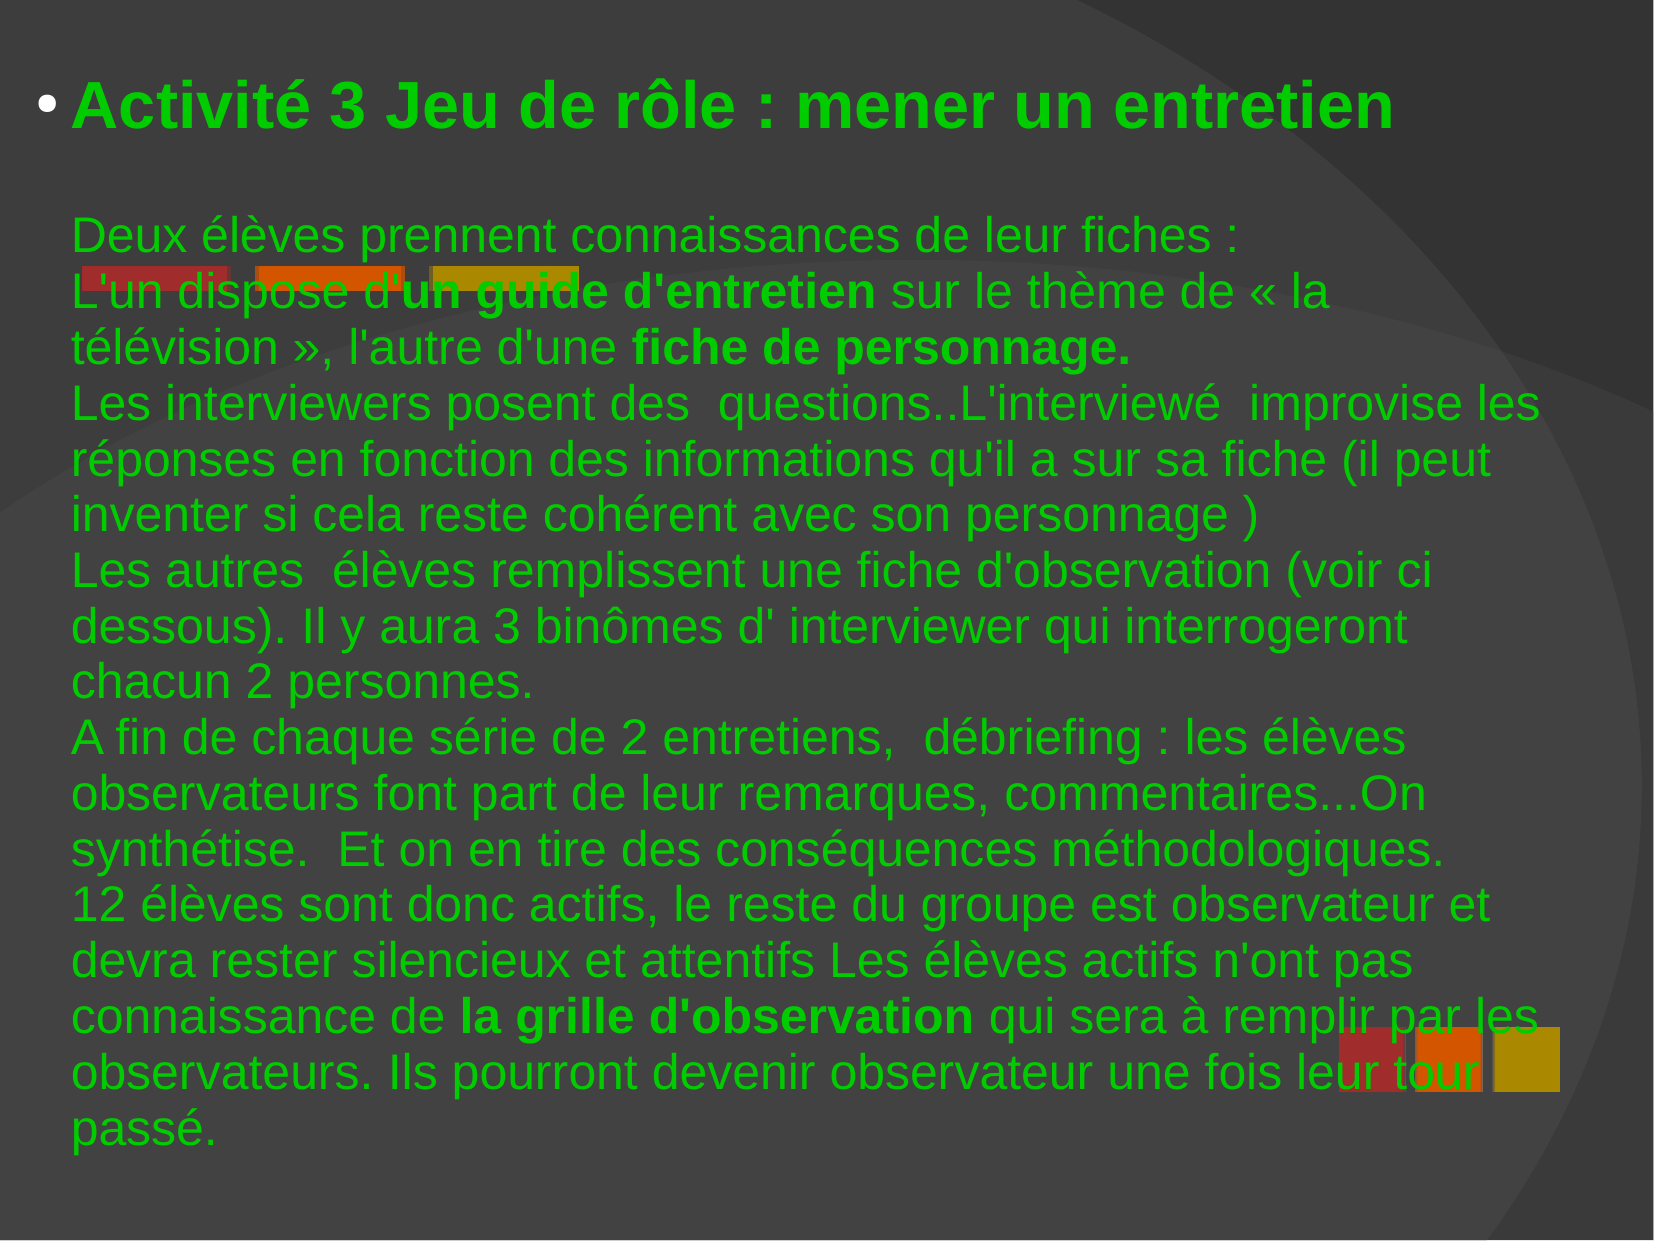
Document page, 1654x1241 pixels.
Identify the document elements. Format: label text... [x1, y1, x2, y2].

title Activité 3 Jeu de rôle : mener un entretien Deux élèves prennent connaissances de leur fiches : L'un dispose d'un guide d'entretien sur le thème de « la télévision », l'autre d'une fiche de personnage. Les interviewers posent des questions..L'interviewé improvise les réponses en fonction des informations qu'il a sur sa fiche (il peut inventer si cela reste cohérent avec son personnage ) Les autres élèves remplissent une fiche d'observation (voir ci dessous). Il y aura 3 binômes d' interviewer qui interrogeront chacun 2 personnes. A fin de chaque série de 2 entretiens, débriefing : les élèves observateurs font part de leur remarques, commentaires...On synthétise. Et on en tire des conséquences méthodologiques. 12 élèves sont donc actifs, le reste du groupe est observateur et devra rester silencieux et attentifs Les élèves actifs n'ont pas connaissance de la grille d'observation qui sera à remplir par les observateurs. Ils pourront devenir observateur une fois leur tour passé. [35, 35, 1571, 1241]
